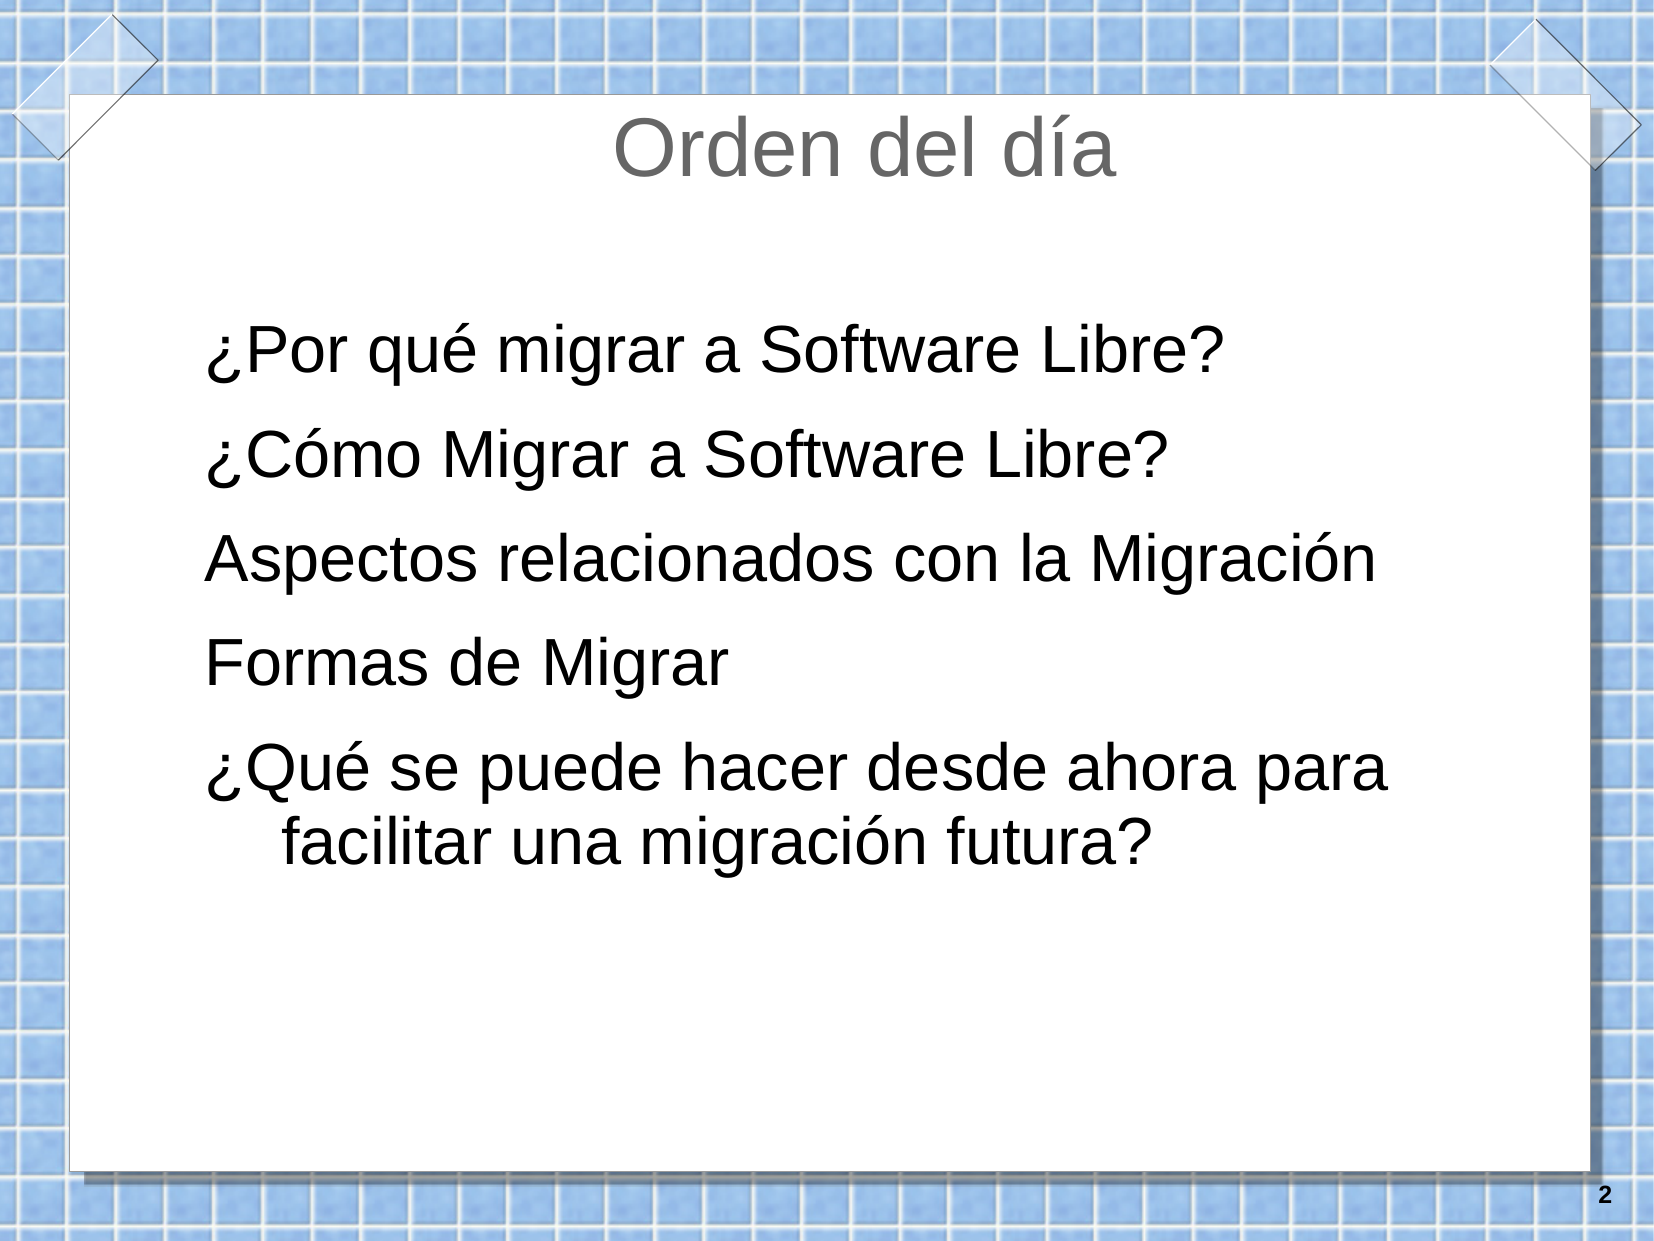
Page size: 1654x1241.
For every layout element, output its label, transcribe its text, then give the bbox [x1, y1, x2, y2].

title Orden del día [220, 85, 1510, 210]
picture [0, 0, 1654, 1241]
list ¿Por qué migrar a Software Libre? ¿Cómo Migrar a Software Libre? Aspectos relacionados con la Migración Formas de Migrar ¿Qué se puede hacer desde ahora para facilitar una migración futura? [204, 312, 1604, 1176]
